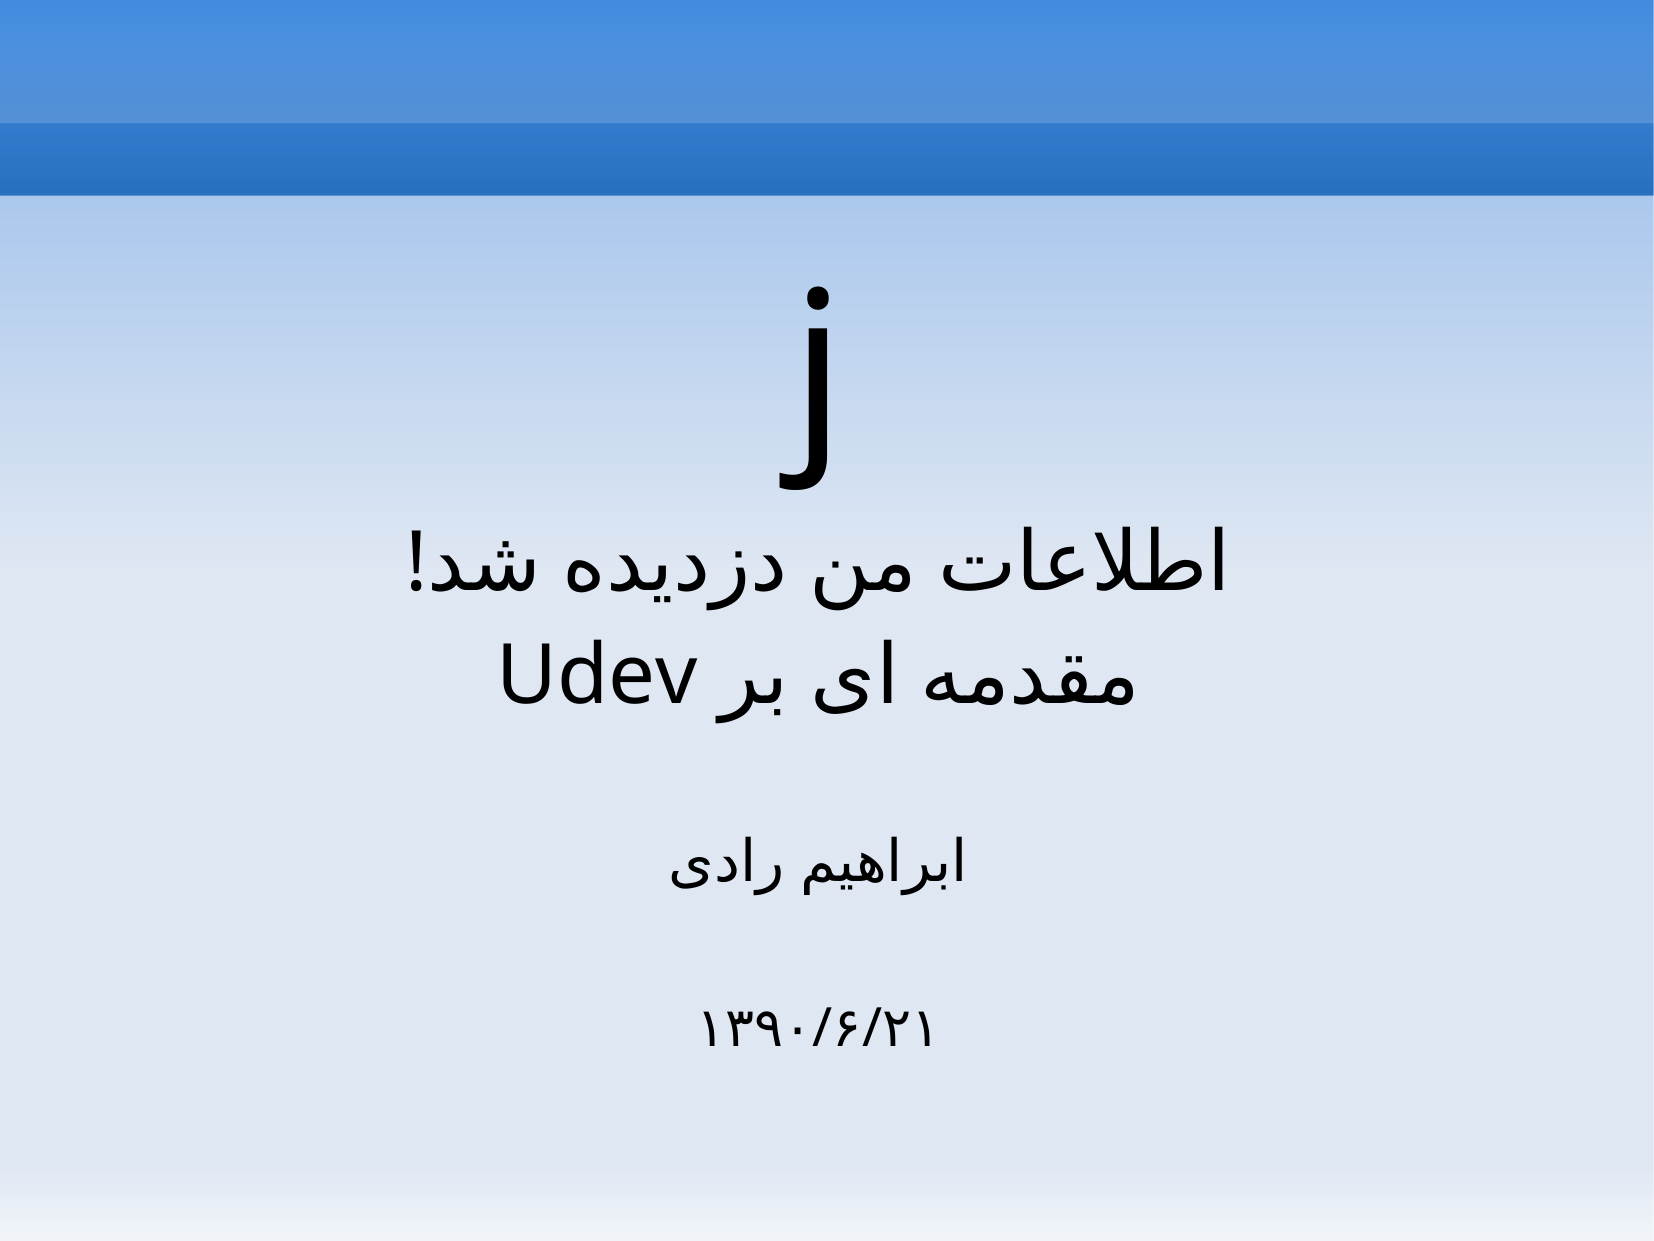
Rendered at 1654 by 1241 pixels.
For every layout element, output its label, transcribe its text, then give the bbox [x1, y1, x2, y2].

subtitle j اطلاعات من دزدیده شد! مقدمه‌ ای بر Udev ابراهیم رادی ۱۳۹۰/۶/۲۱ [74, 6, 1563, 1183]
picture [0, 0, 1654, 1241]
